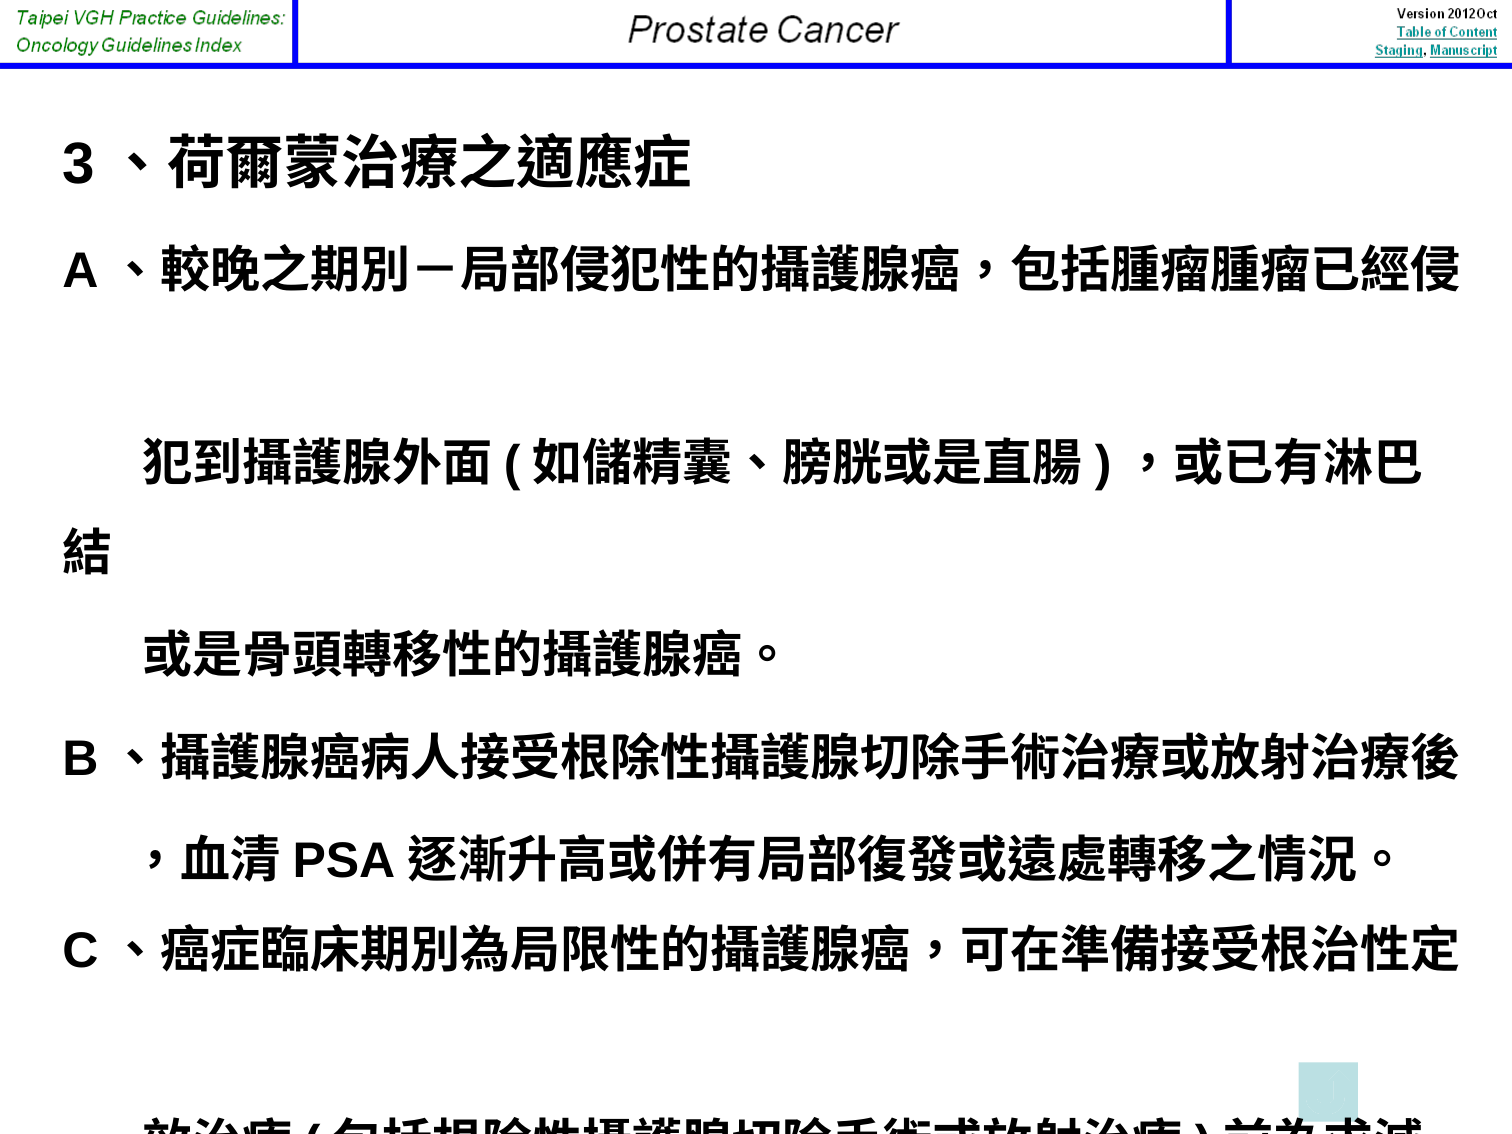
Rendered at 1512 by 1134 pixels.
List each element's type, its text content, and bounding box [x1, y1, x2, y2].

subtitle 3、荷爾蒙治療之適應症 A、較晚之期別－局部侵犯性的攝護腺癌，包括腫瘤腫瘤已經侵 犯到攝護腺外面(如儲精囊、膀胱或是直腸)，或已有淋巴結 或是骨頭轉移性的攝護腺癌。 B、攝護腺癌病人接受根除性攝護腺切除手術治療或放射治療後 ，血清PSA逐漸升高或併有局部復發或遠處轉移之情況。 C、癌症臨床期別為局限性的攝護腺癌，可在準備接受根治性定 效治療(包括根除性攝護腺切除手術或放射治療)前為求減少 腫瘤體積，做為根治性治療前輔助性治療之目的。 [47, 82, 1477, 1004]
